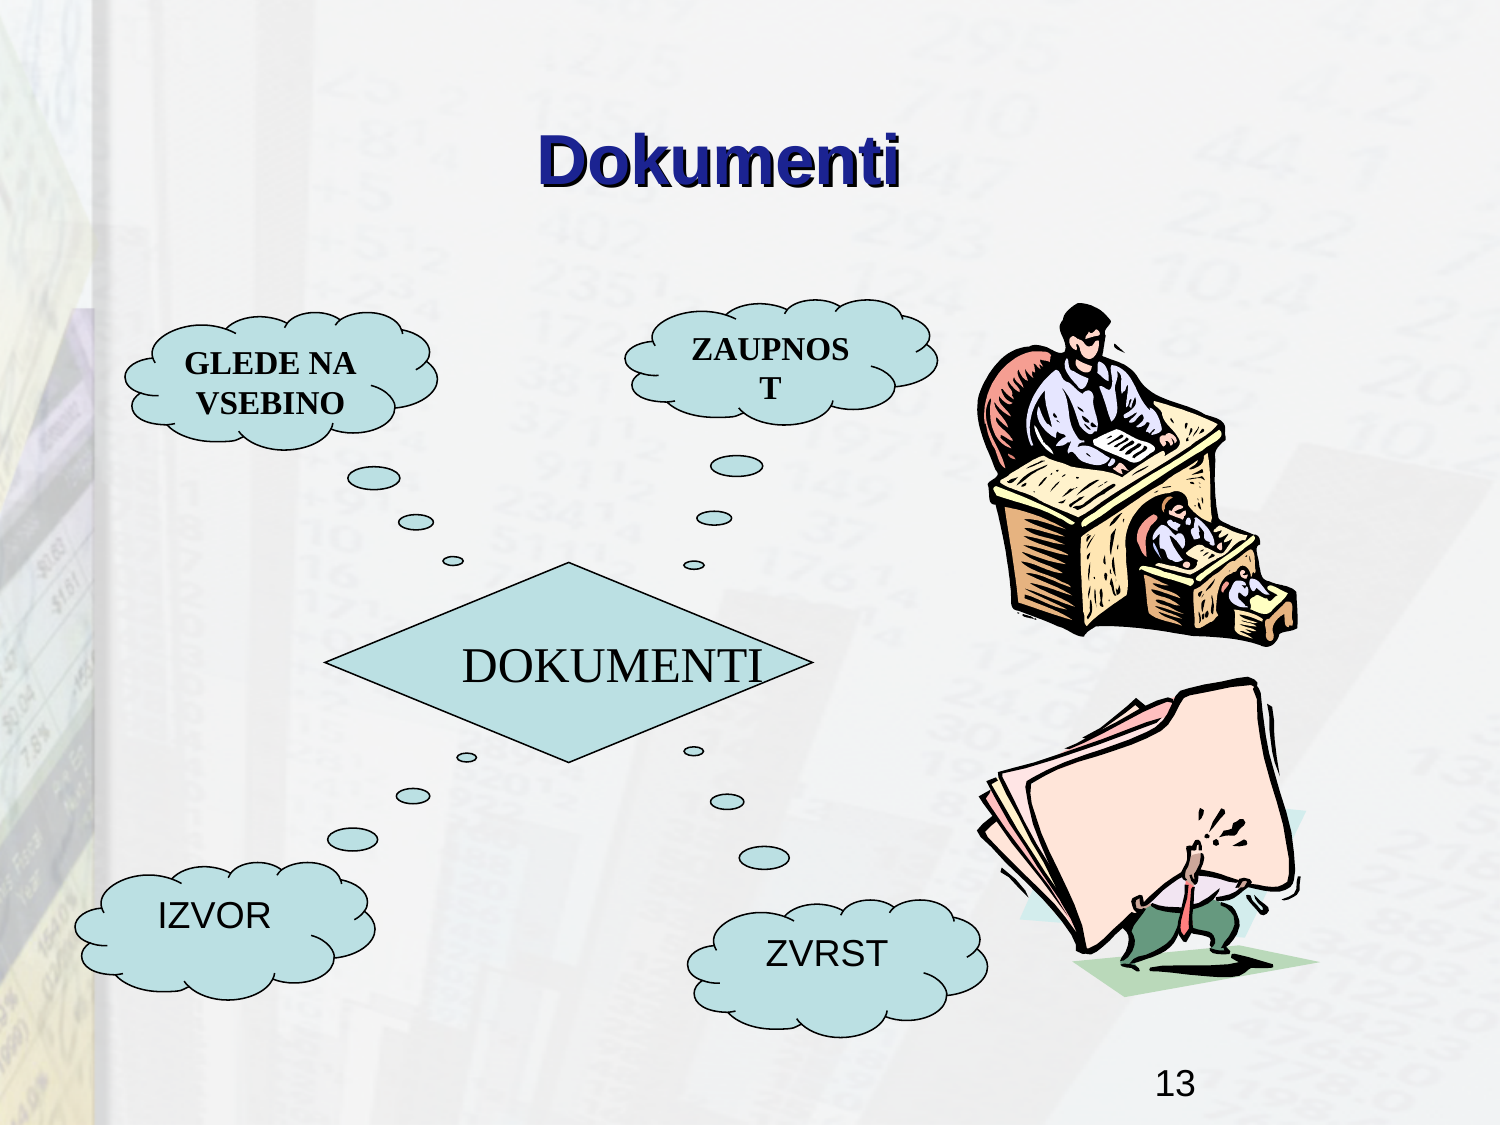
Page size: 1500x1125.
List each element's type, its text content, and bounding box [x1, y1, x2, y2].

text_box ZAUPNOST [710, 455, 763, 477]
text_box ZVRST [710, 794, 744, 810]
picture [0, 0, 1500, 1125]
text_box IZVOR [396, 788, 430, 804]
text_box ZAUPNOST [624, 299, 938, 426]
text_box ZAUPNOST [683, 561, 705, 570]
text_box ZVRST [684, 746, 704, 756]
text_box GLEDE NA VSEBINO [347, 466, 400, 490]
text_box GLEDE NA VSEBINO [398, 514, 434, 530]
text_box IZVOR [327, 828, 378, 851]
text_box GLEDE NA VSEBINO [124, 312, 438, 451]
text_box DOKUMENTI [324, 562, 813, 763]
text_box ZVRST [739, 846, 790, 870]
text_box Dokumenti [87, 62, 1351, 250]
text_box ZVRST [687, 900, 988, 1038]
text_box ZAUPNOST [696, 511, 732, 526]
text_box IZVOR [75, 862, 376, 1001]
text_box IZVOR [457, 753, 477, 762]
